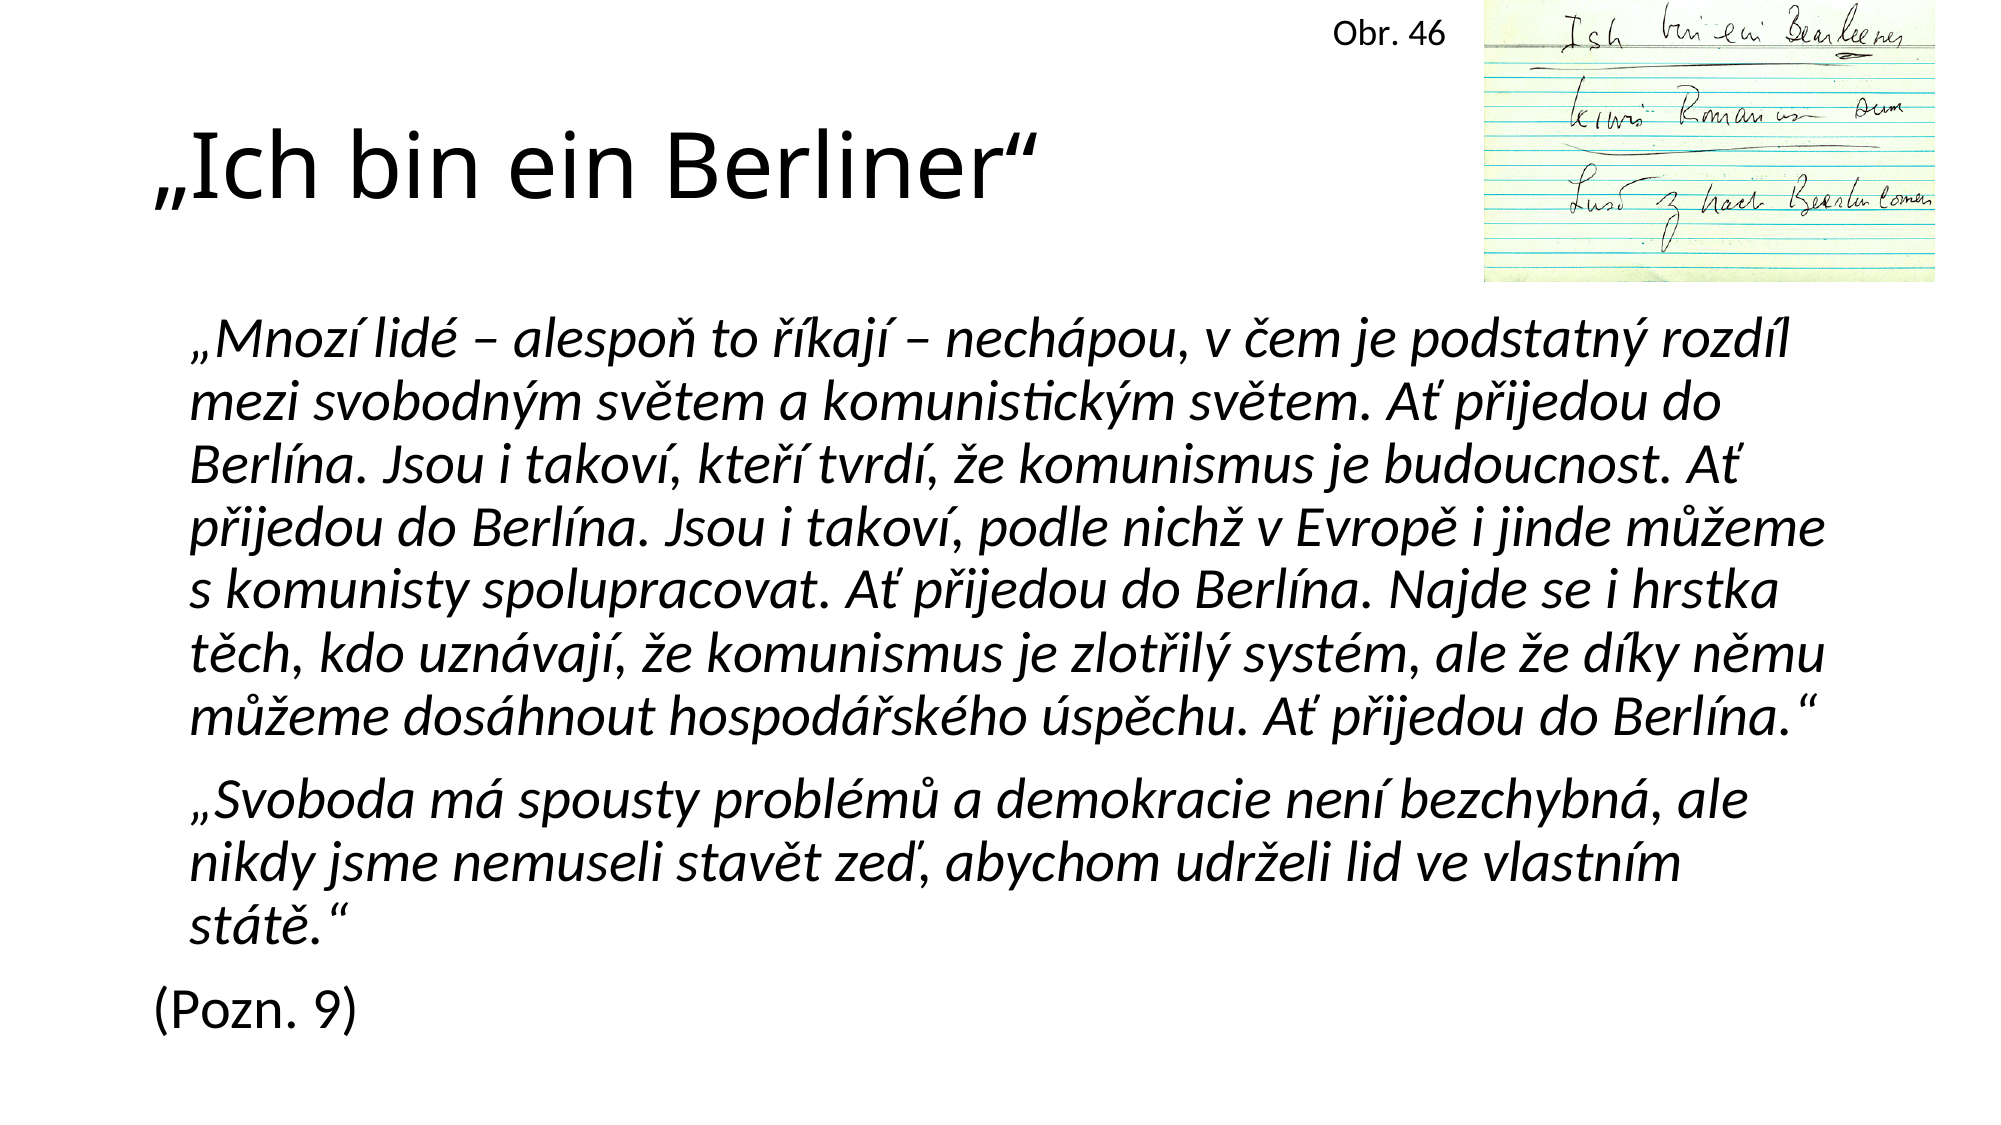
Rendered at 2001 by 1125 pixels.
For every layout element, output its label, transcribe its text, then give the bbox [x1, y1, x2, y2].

text_box Obr. 46 [1318, 0, 1476, 61]
picture [1484, 0, 1935, 282]
list „Mnozí lidé – alespoň to říkají – nechápou, v čem je podstatný rozdíl mezi svobodným světem a komunistickým světem. Ať přijedou do Berlína. Jsou i takoví, kteří tvrdí, že komunismus je budoucnost. Ať přijedou do Berlína. Jsou i takoví, podle nichž v Evropě i jinde můžeme s komunisty spolupracovat. Ať přijedou do Berlína. Najde se i hrstka těch, kdo uznávají, že komunismus je zlotřilý systém, ale že díky němu můžeme dosáhnout hospodářského úspěchu. Ať přijedou do Berlína.“ „Svoboda má spousty problémů a demokracie není bezchybná, ale nikdy jsme nemuseli stavět zeď, abychom udrželi lid ve vlastním státě.“ (Pozn. 9) [137, 299, 1863, 1049]
title „Ich bin ein Berliner“ [137, 59, 1484, 278]
